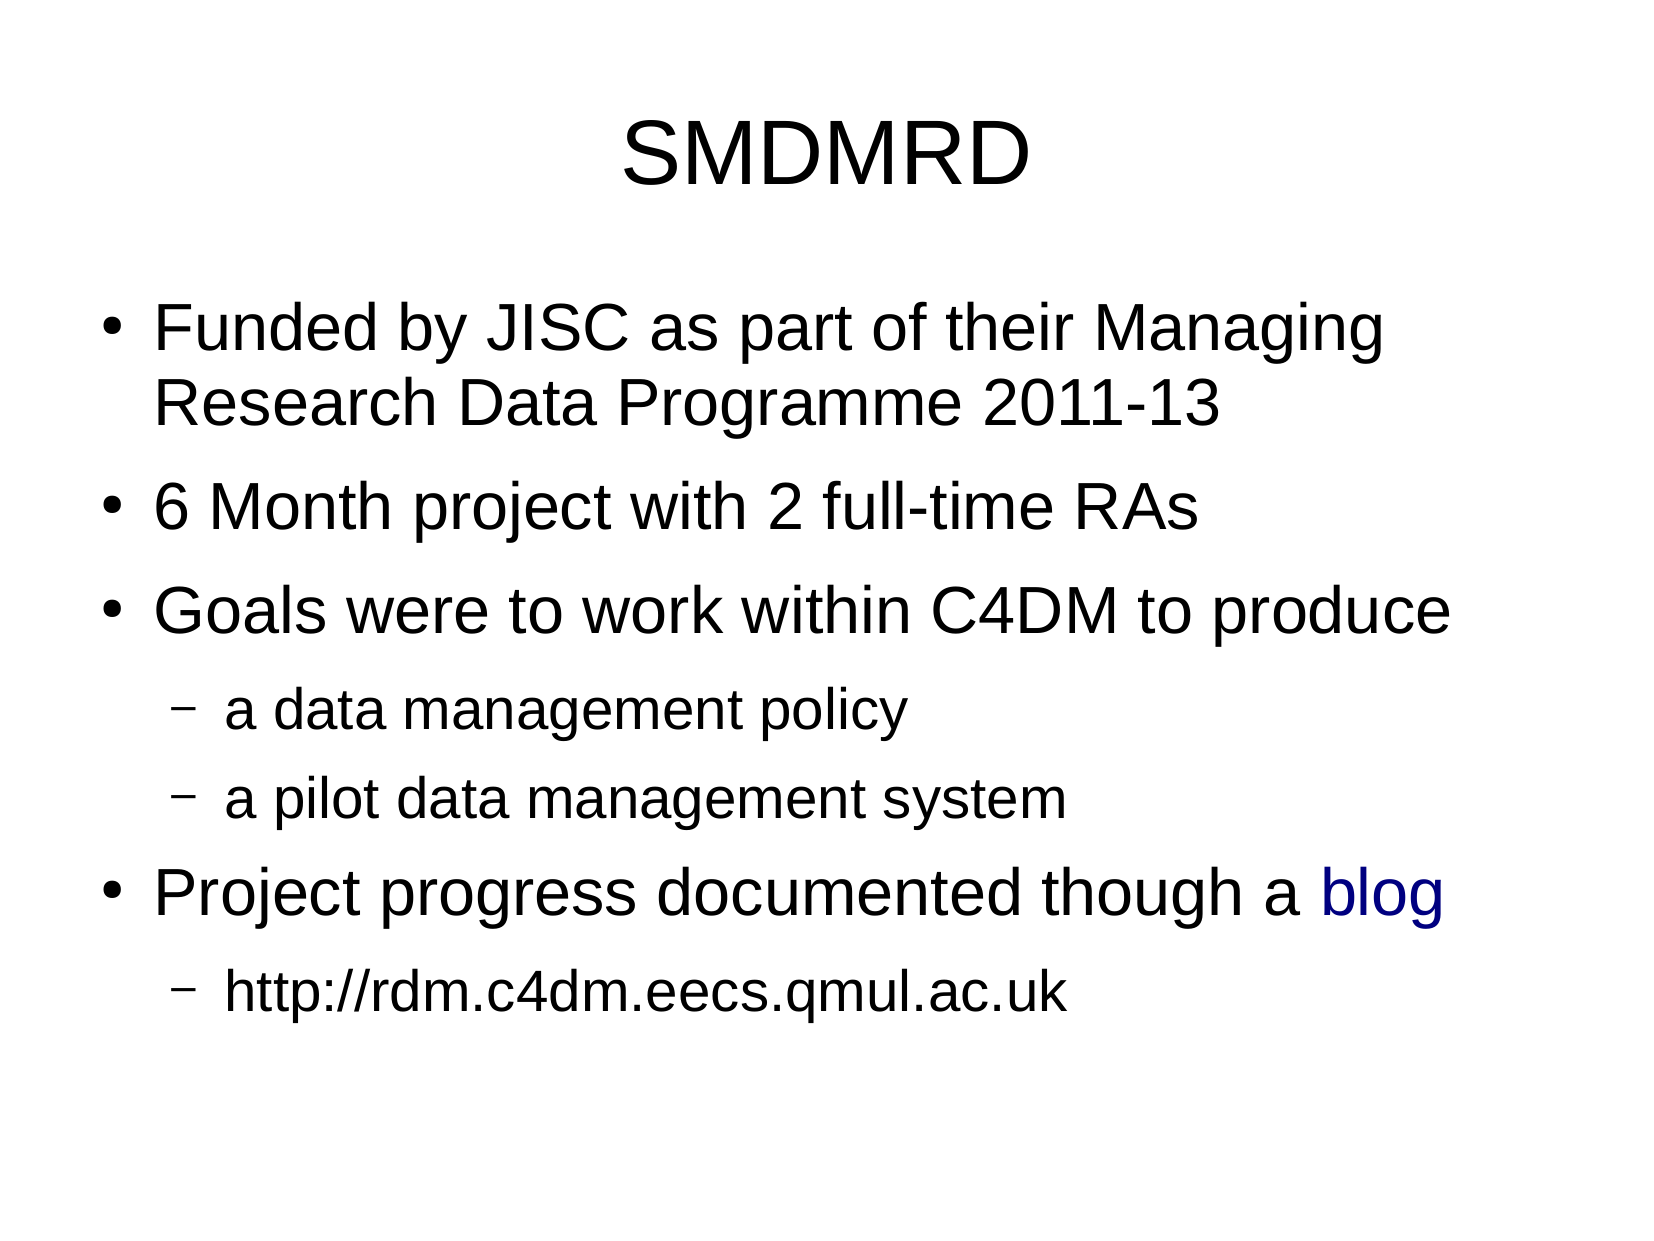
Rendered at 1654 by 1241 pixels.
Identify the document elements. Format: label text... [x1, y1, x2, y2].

title SMDMRD [82, 49, 1571, 257]
list Funded by JISC as part of their Managing Research Data Programme 2011-13 6 Month project with 2 full-time RAs Goals were to work within C4DM to produce a data management policy a pilot data management system Project progress documented though a blog http://rdm.c4dm.eecs.qmul.ac.uk [82, 290, 1571, 1109]
